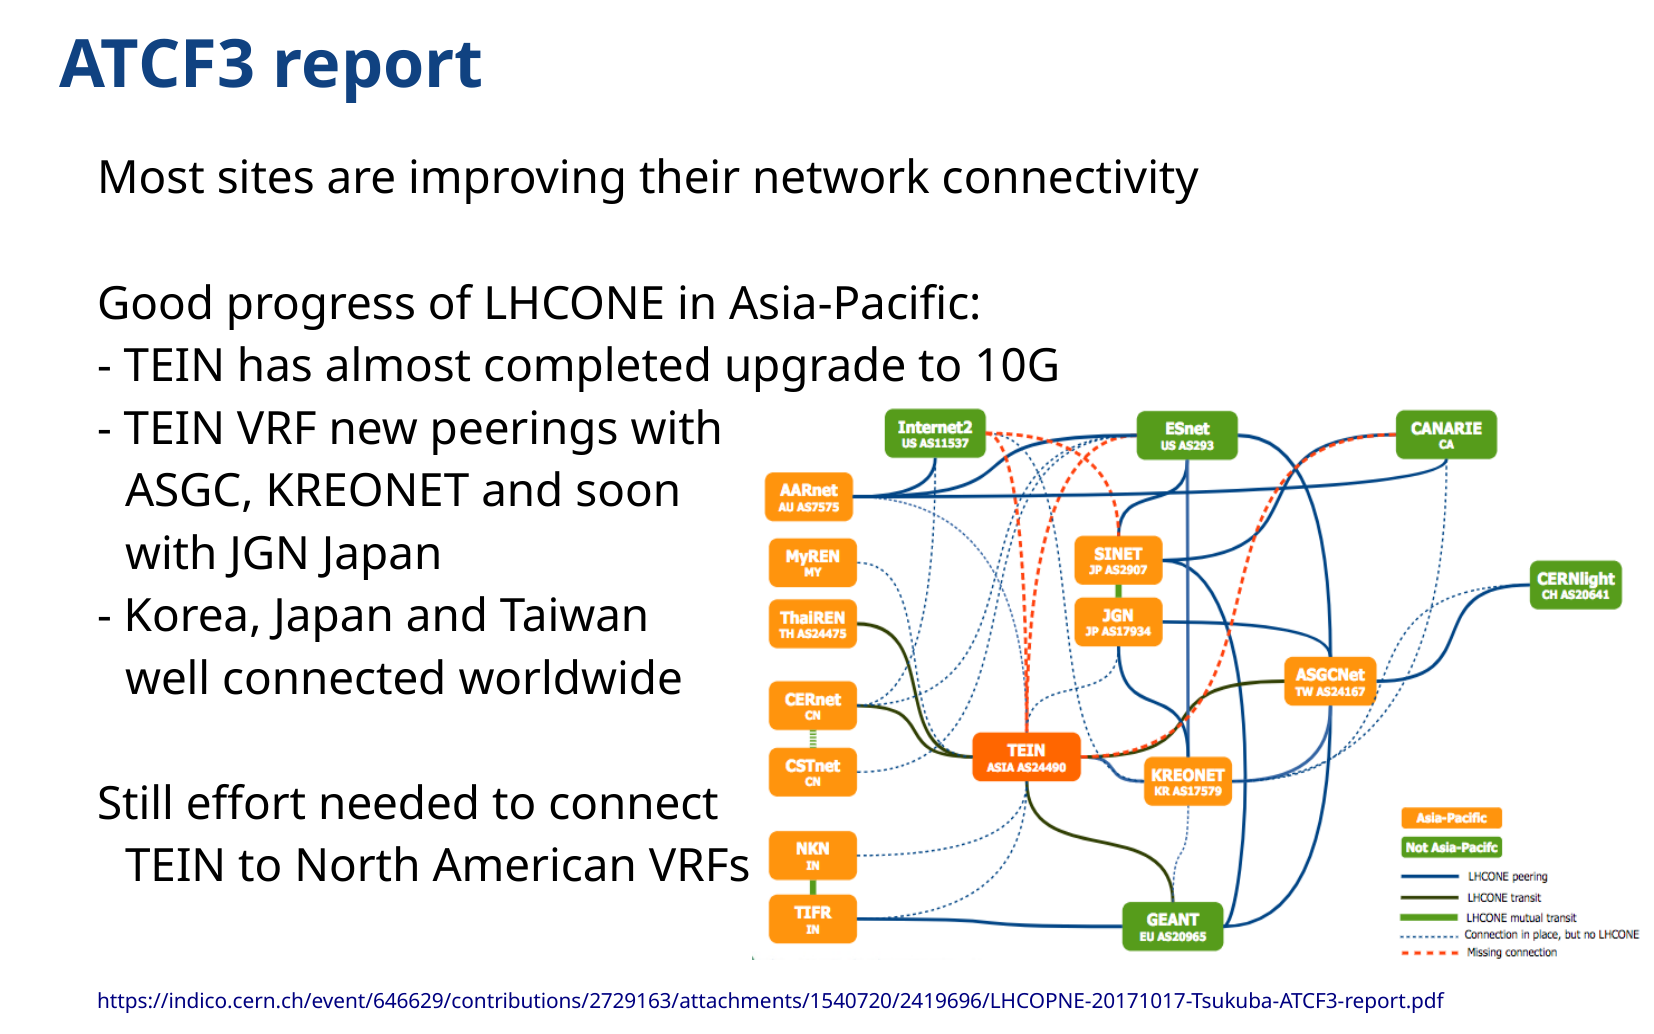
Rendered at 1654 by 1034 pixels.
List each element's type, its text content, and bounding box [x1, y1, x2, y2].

picture [1638, 405, 1644, 960]
text_box Most sites are improving their network connectivity Good progress of LHCONE in Asia-Pacific: - TEIN has almost completed upgrade to 10G - TEIN VRF new peerings with ASGC, KREONET and soon with JGN Japan - Korea, Japan and Taiwan well connected worldwide Still effort needed to connect TEIN to North American VRFs https://indico.cern.ch/event/646629/contributions/2729163/attachments/1540720/2419696/LHCOPNE-20171017-Tsukuba-ATCF3-report.pdf [82, 137, 1638, 1034]
title ATCF3 report [59, 0, 1283, 124]
